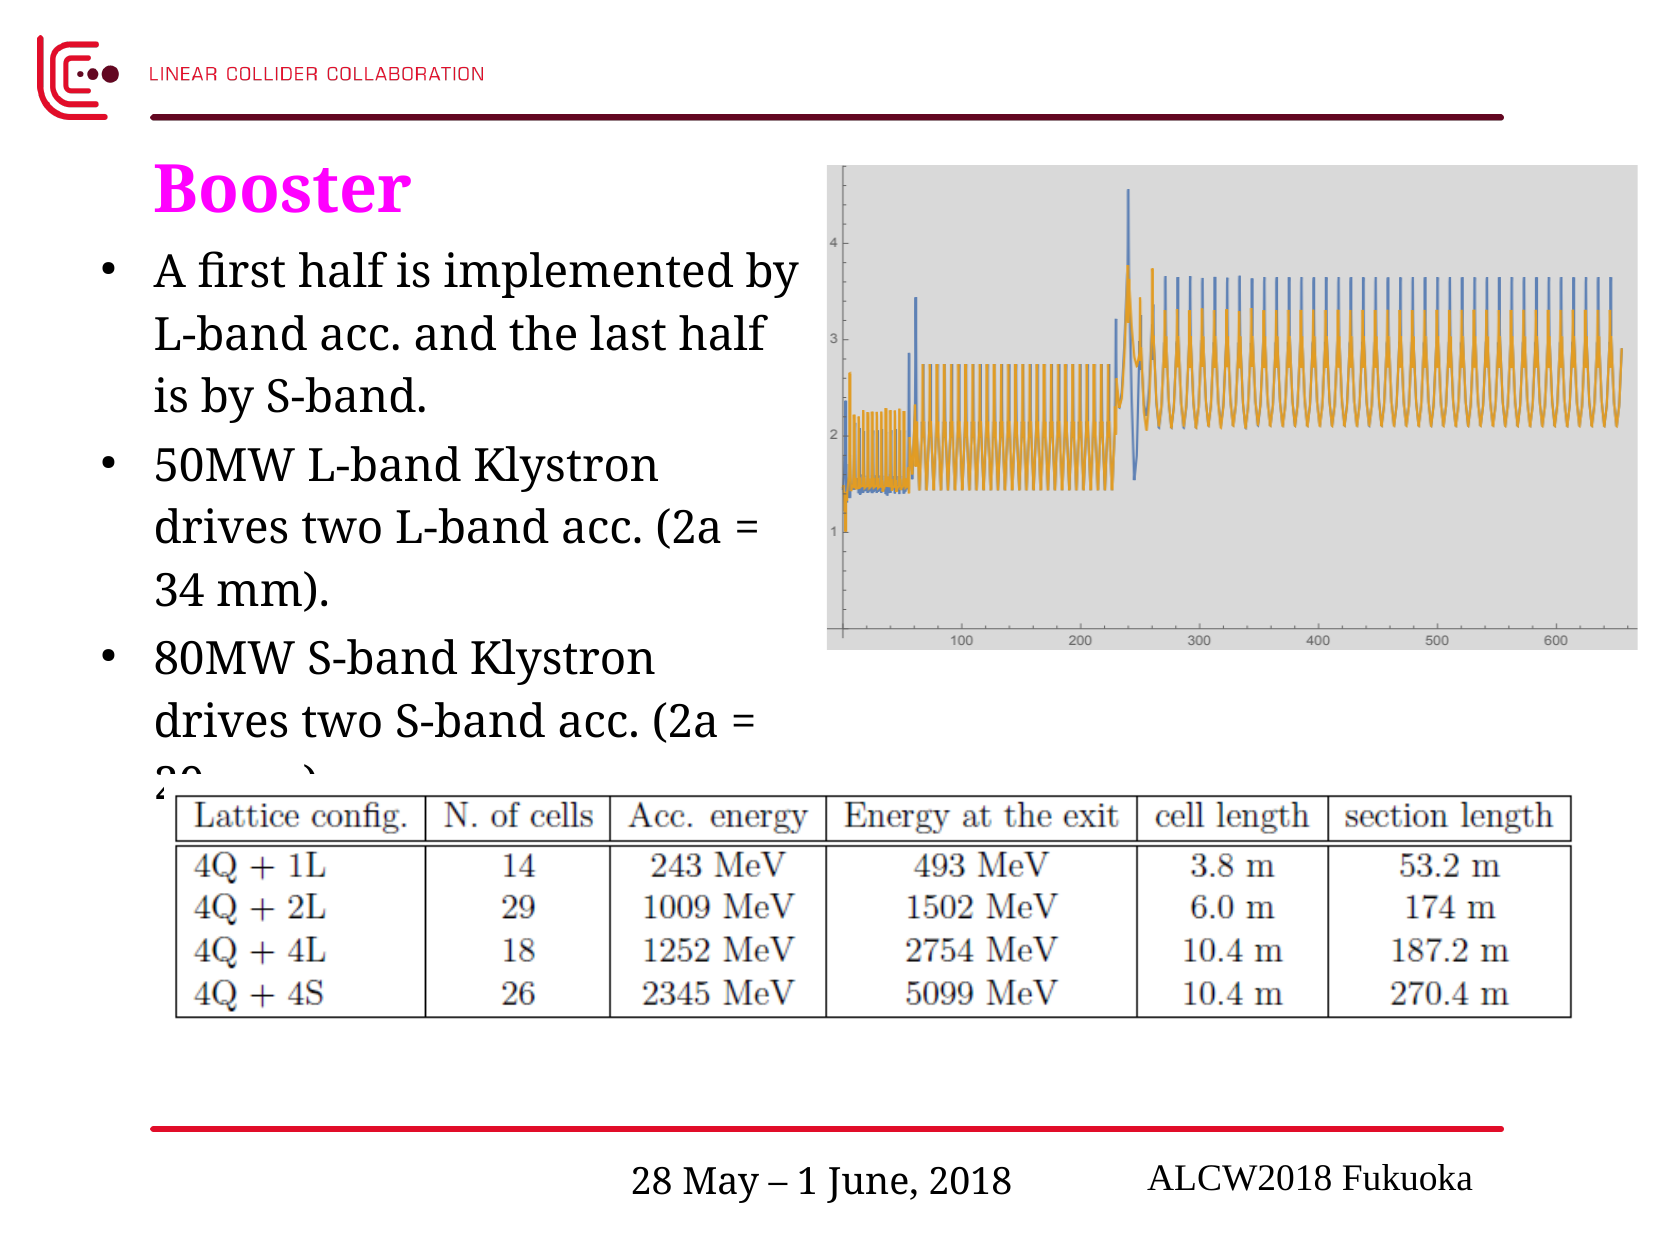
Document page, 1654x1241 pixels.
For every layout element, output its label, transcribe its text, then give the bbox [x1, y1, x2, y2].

list A first half is implemented by L-band acc. and the last half is by S-band. 50MW L-band Klystron drives two L-band acc. (2a = 34 mm). 80MW S-band Klystron drives two S-band acc. (2a = 20 mm). [82, 238, 804, 1058]
picture [150, 165, 1638, 1132]
picture [37, 35, 483, 238]
title Booster [153, 83, 1642, 291]
